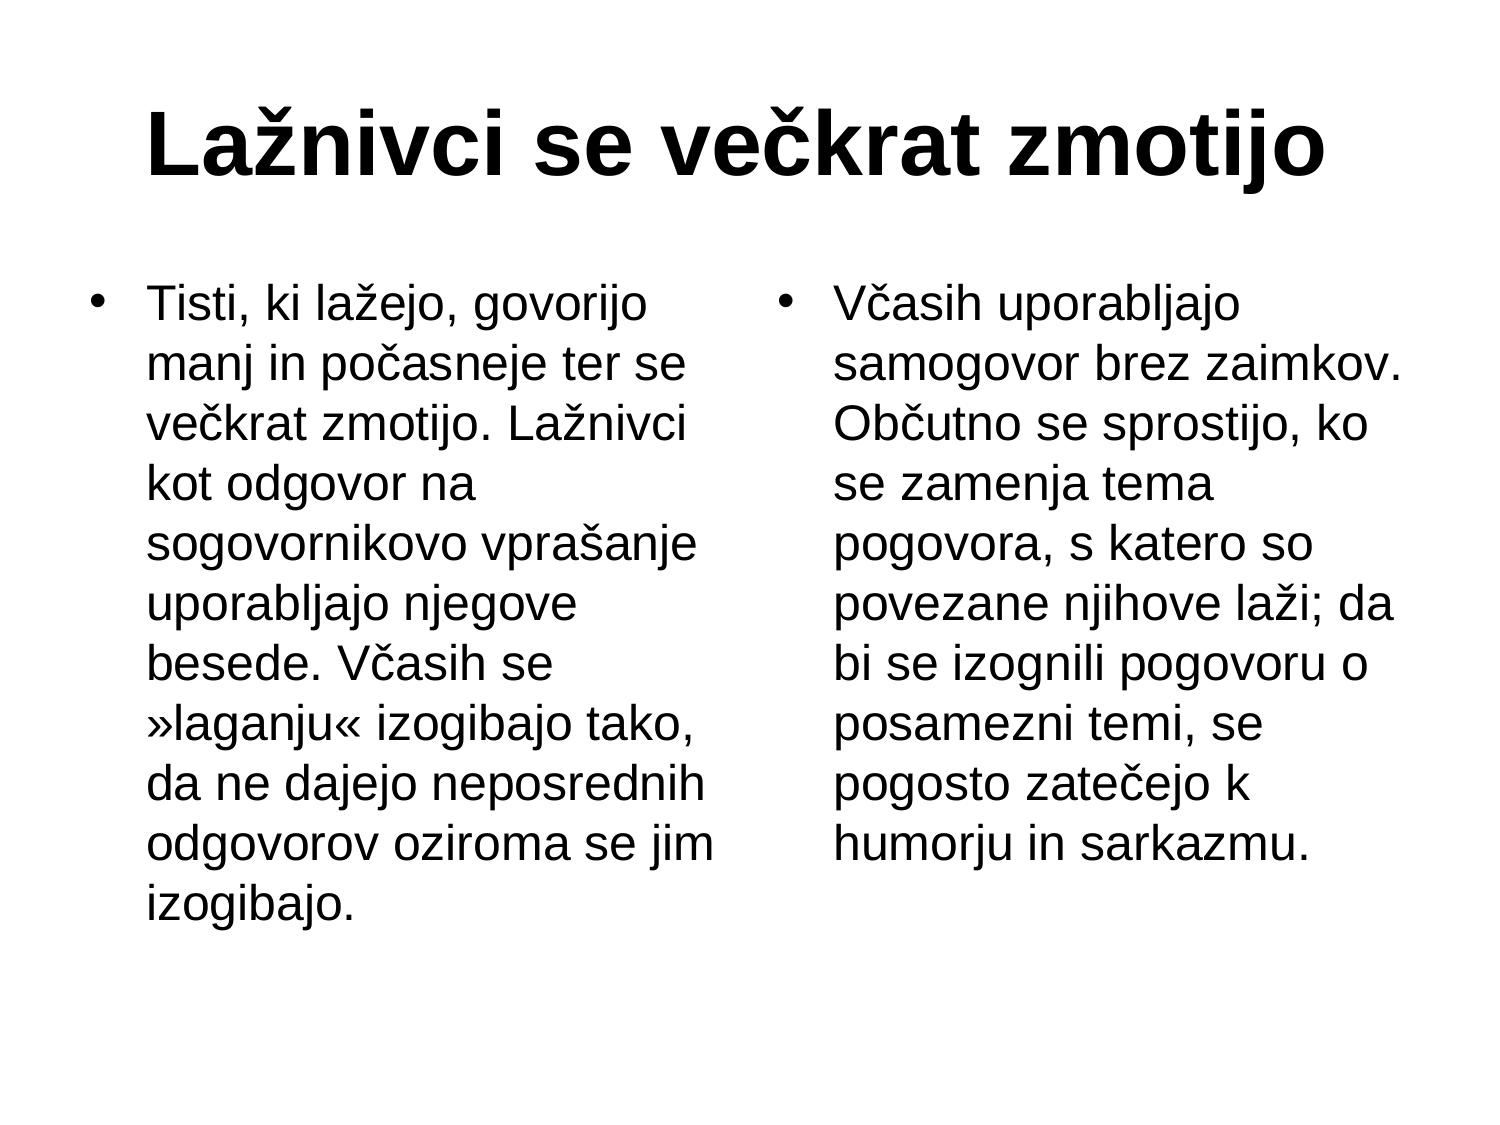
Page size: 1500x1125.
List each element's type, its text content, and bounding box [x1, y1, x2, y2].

list Tisti, ki lažejo, govorijo manj in počasneje ter se večkrat zmotijo. Lažnivci kot odgovor na sogovornikovo vprašanje uporabljajo njegove besede. Včasih se »laganju« izogibajo tako, da ne dajejo neposrednih odgovorov oziroma se jim izogibajo. [75, 262, 738, 1006]
list Včasih uporabljajo samogovor brez zaimkov. Občutno se sprostijo, ko se zamenja tema pogovora, s katero so povezane njihove laži; da bi se izognili pogovoru o posamezni temi, se pogosto zatečejo k humorju in sarkazmu. [762, 262, 1426, 1006]
title Lažnivci se večkrat zmotijo [75, 45, 1426, 233]
